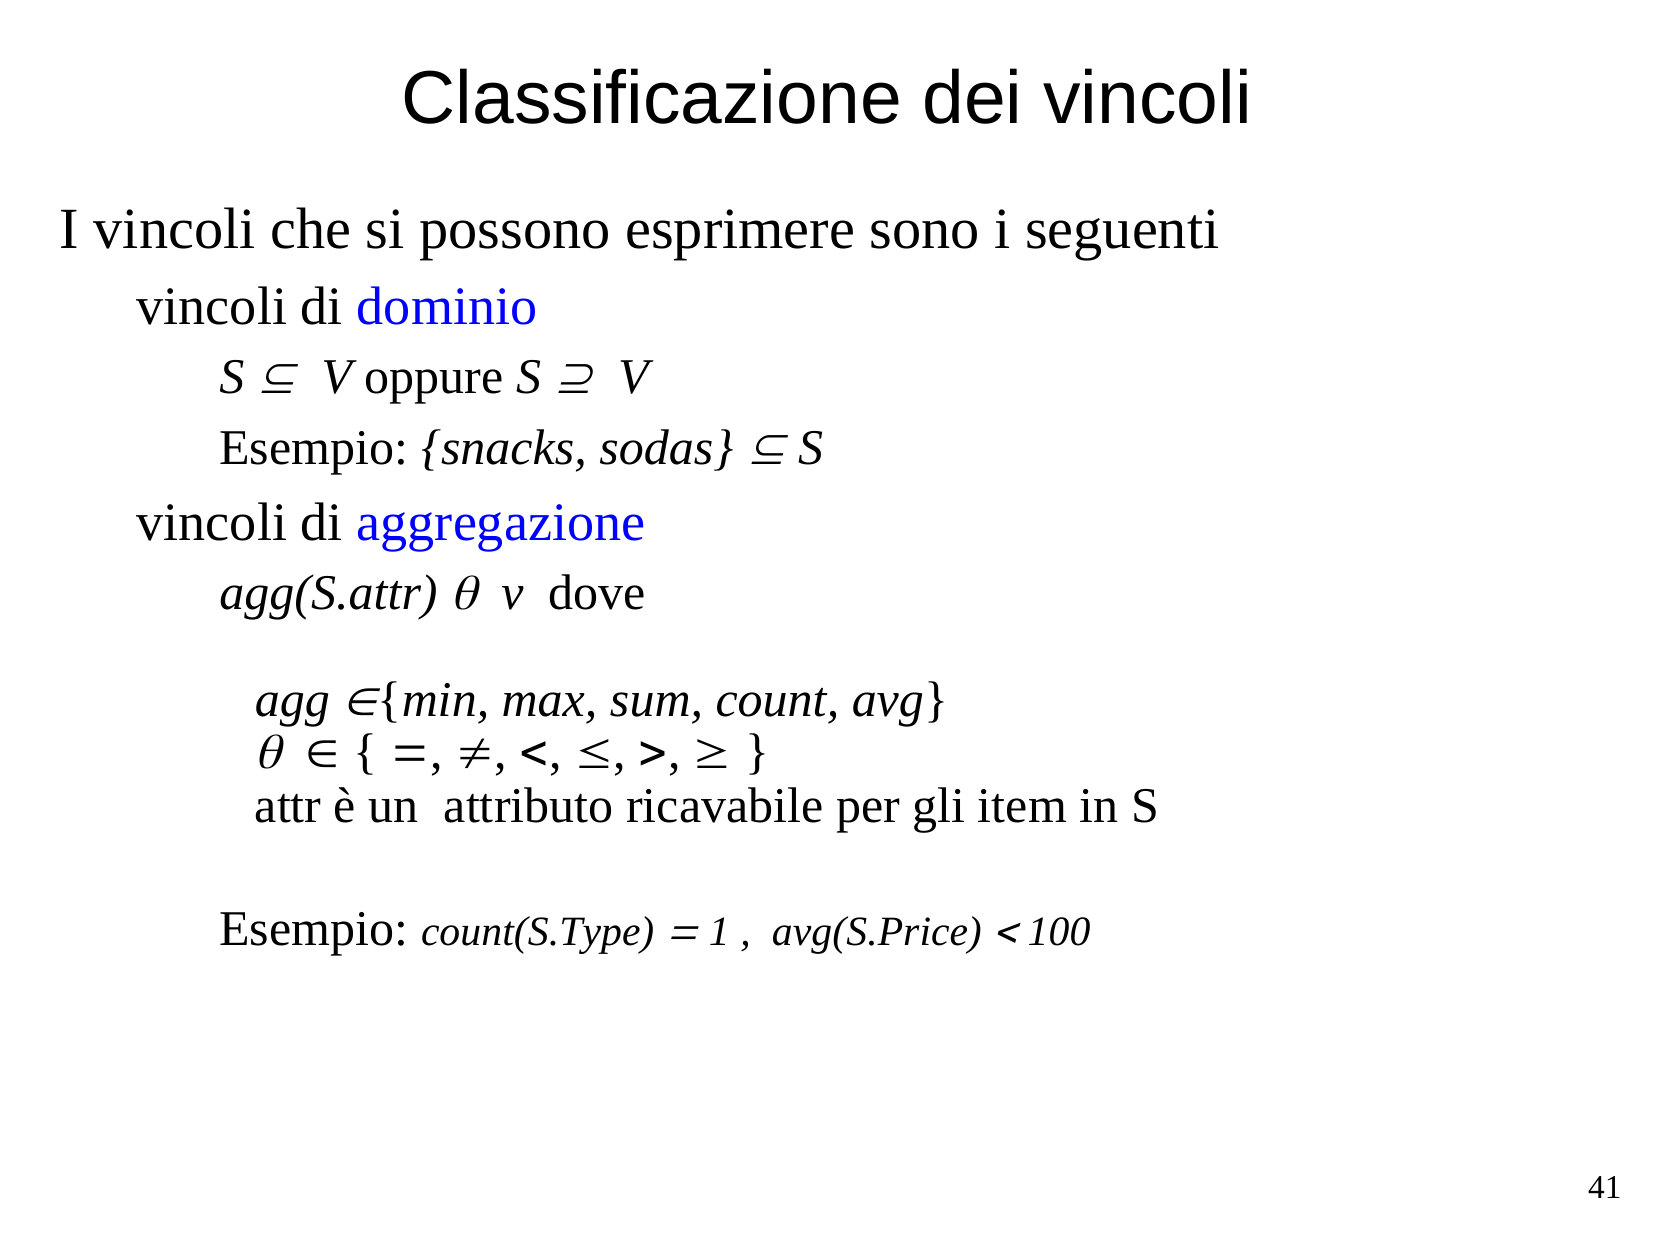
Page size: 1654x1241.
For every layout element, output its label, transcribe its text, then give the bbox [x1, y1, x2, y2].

title Classificazione dei vincoli [37, 30, 1617, 166]
list I vincoli che si possono esprimere sono i seguenti vincoli di dominio S ⊆ V oppure S ⊇ V Esempio: {snacks, sodas}  S vincoli di aggregazione agg(S.attr)  v dove agg {min, max, sum, count, avg}   { , , , , ,  } attr è un attributo ricavabile per gli item in S Esempio: count(S.Type)  1 , avg(S.Price)  100 [42, 196, 1612, 1187]
